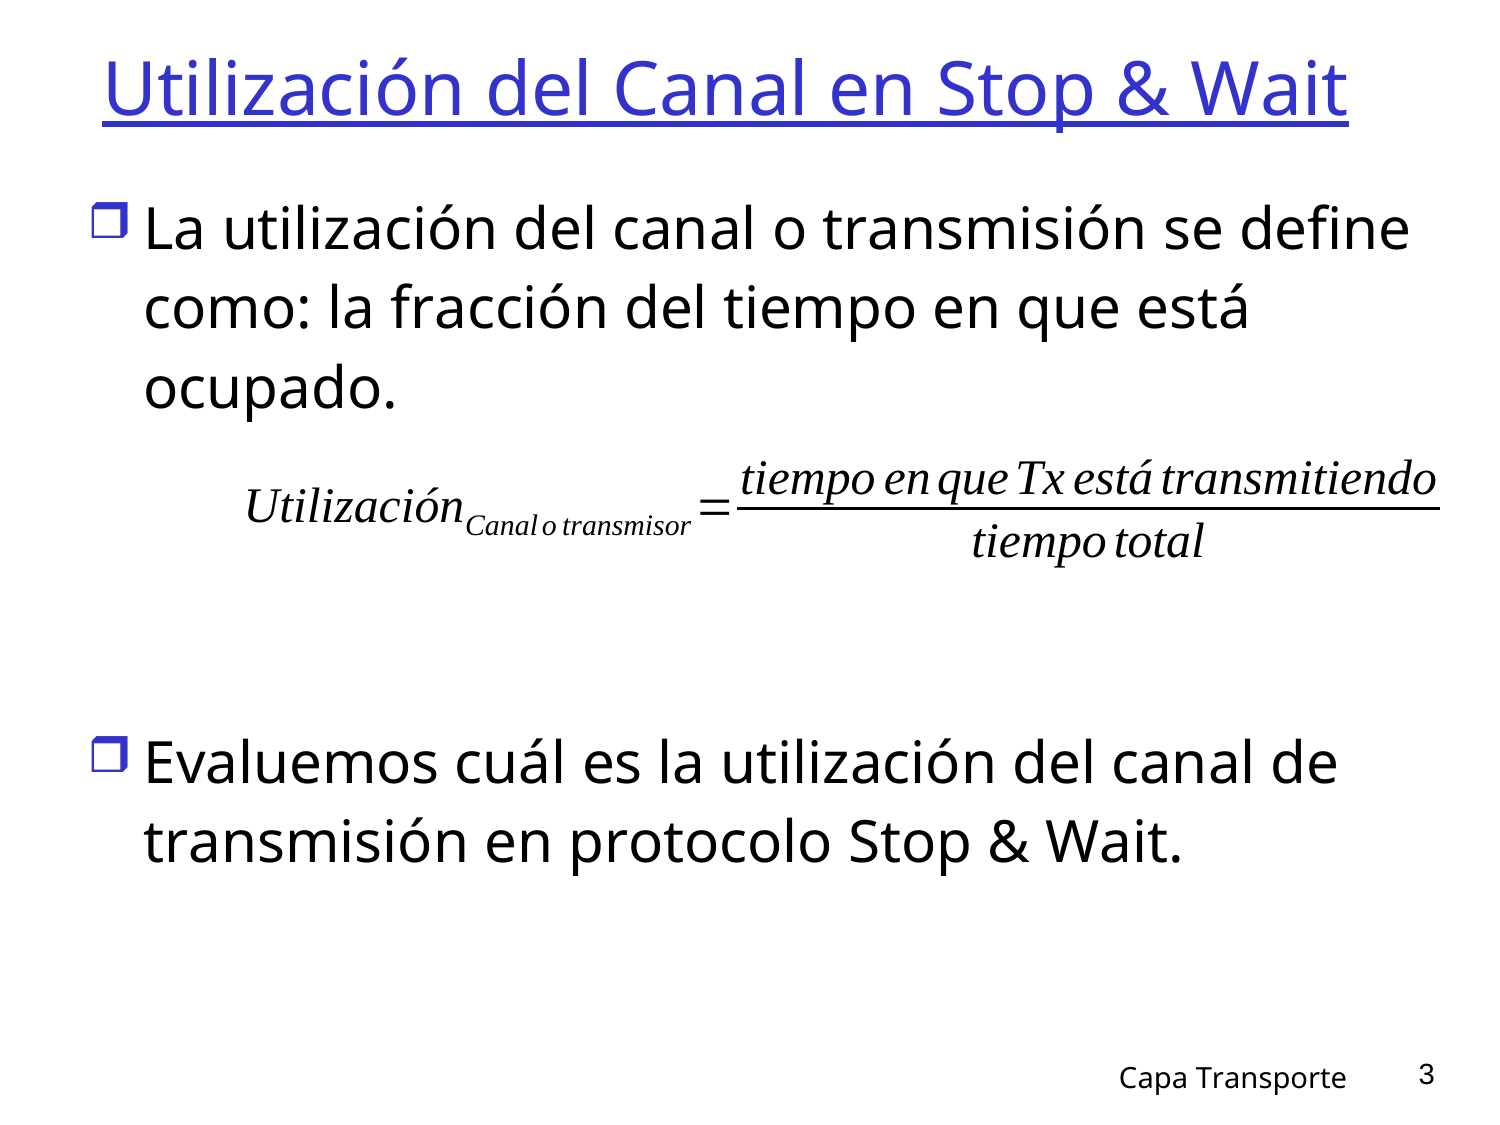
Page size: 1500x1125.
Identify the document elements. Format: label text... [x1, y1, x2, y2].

title Utilización del Canal en Stop & Wait [87, 23, 1463, 150]
list La utilización del canal o transmisión se define como: la fracción del tiempo en que está ocupado. Evaluemos cuál es la utilización del canal de transmisión en protocolo Stop & Wait. [87, 187, 1426, 1025]
chart [1426, 449, 1449, 568]
